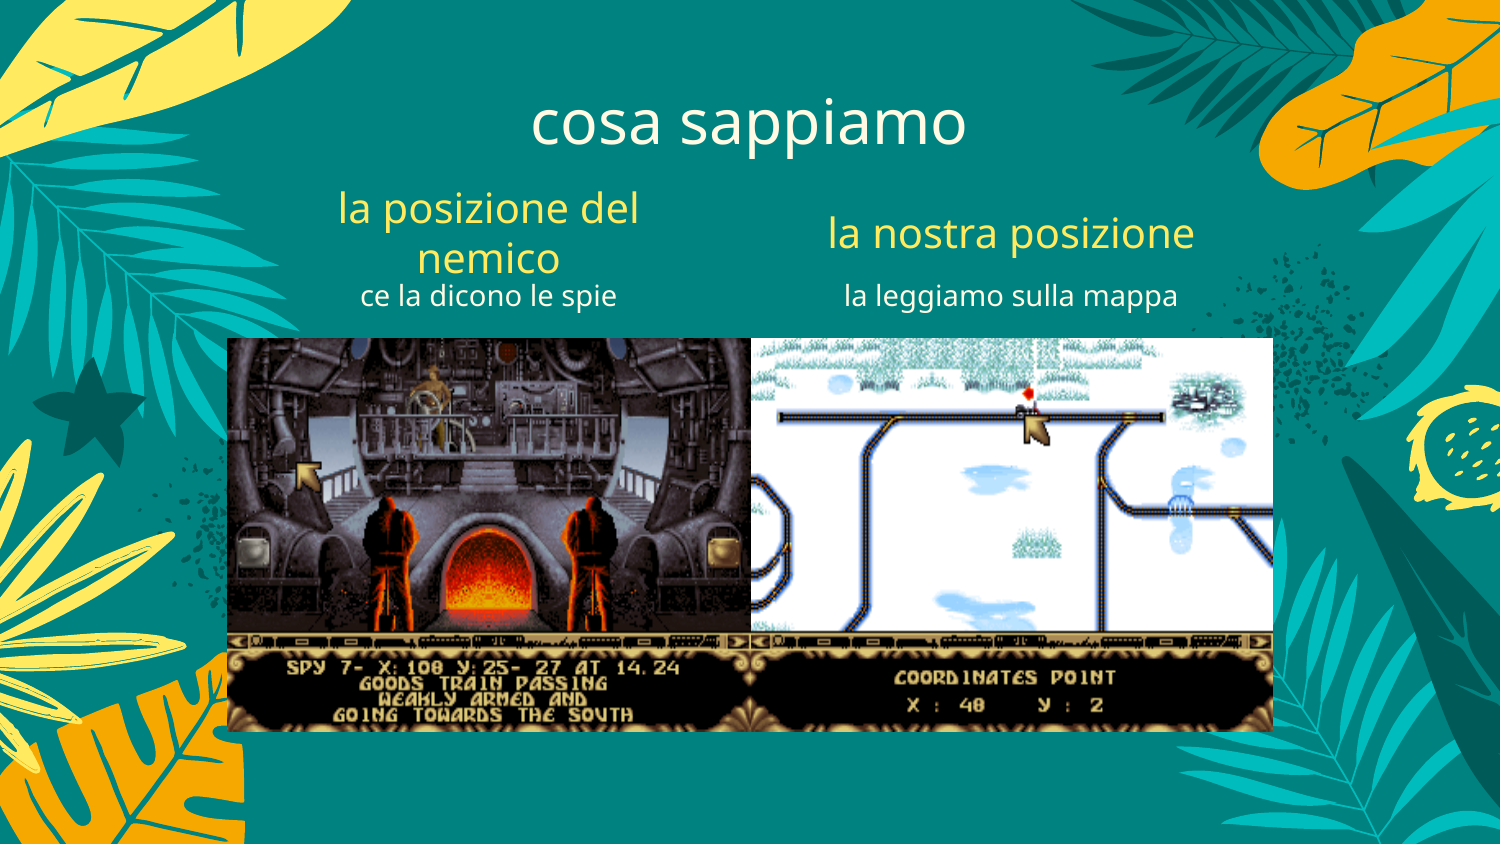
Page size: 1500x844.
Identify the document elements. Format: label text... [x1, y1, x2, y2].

picture [117, 223, 1417, 732]
title la nostra posizione [788, 188, 1235, 240]
picture [117, 645, 154, 650]
text_box ce la dicono le spie [265, 240, 712, 350]
title la posizione del nemico [265, 188, 712, 240]
title cosa sappiamo [118, 72, 1382, 167]
text_box la leggiamo sulla mappa [788, 240, 1235, 350]
picture [117, 553, 142, 568]
